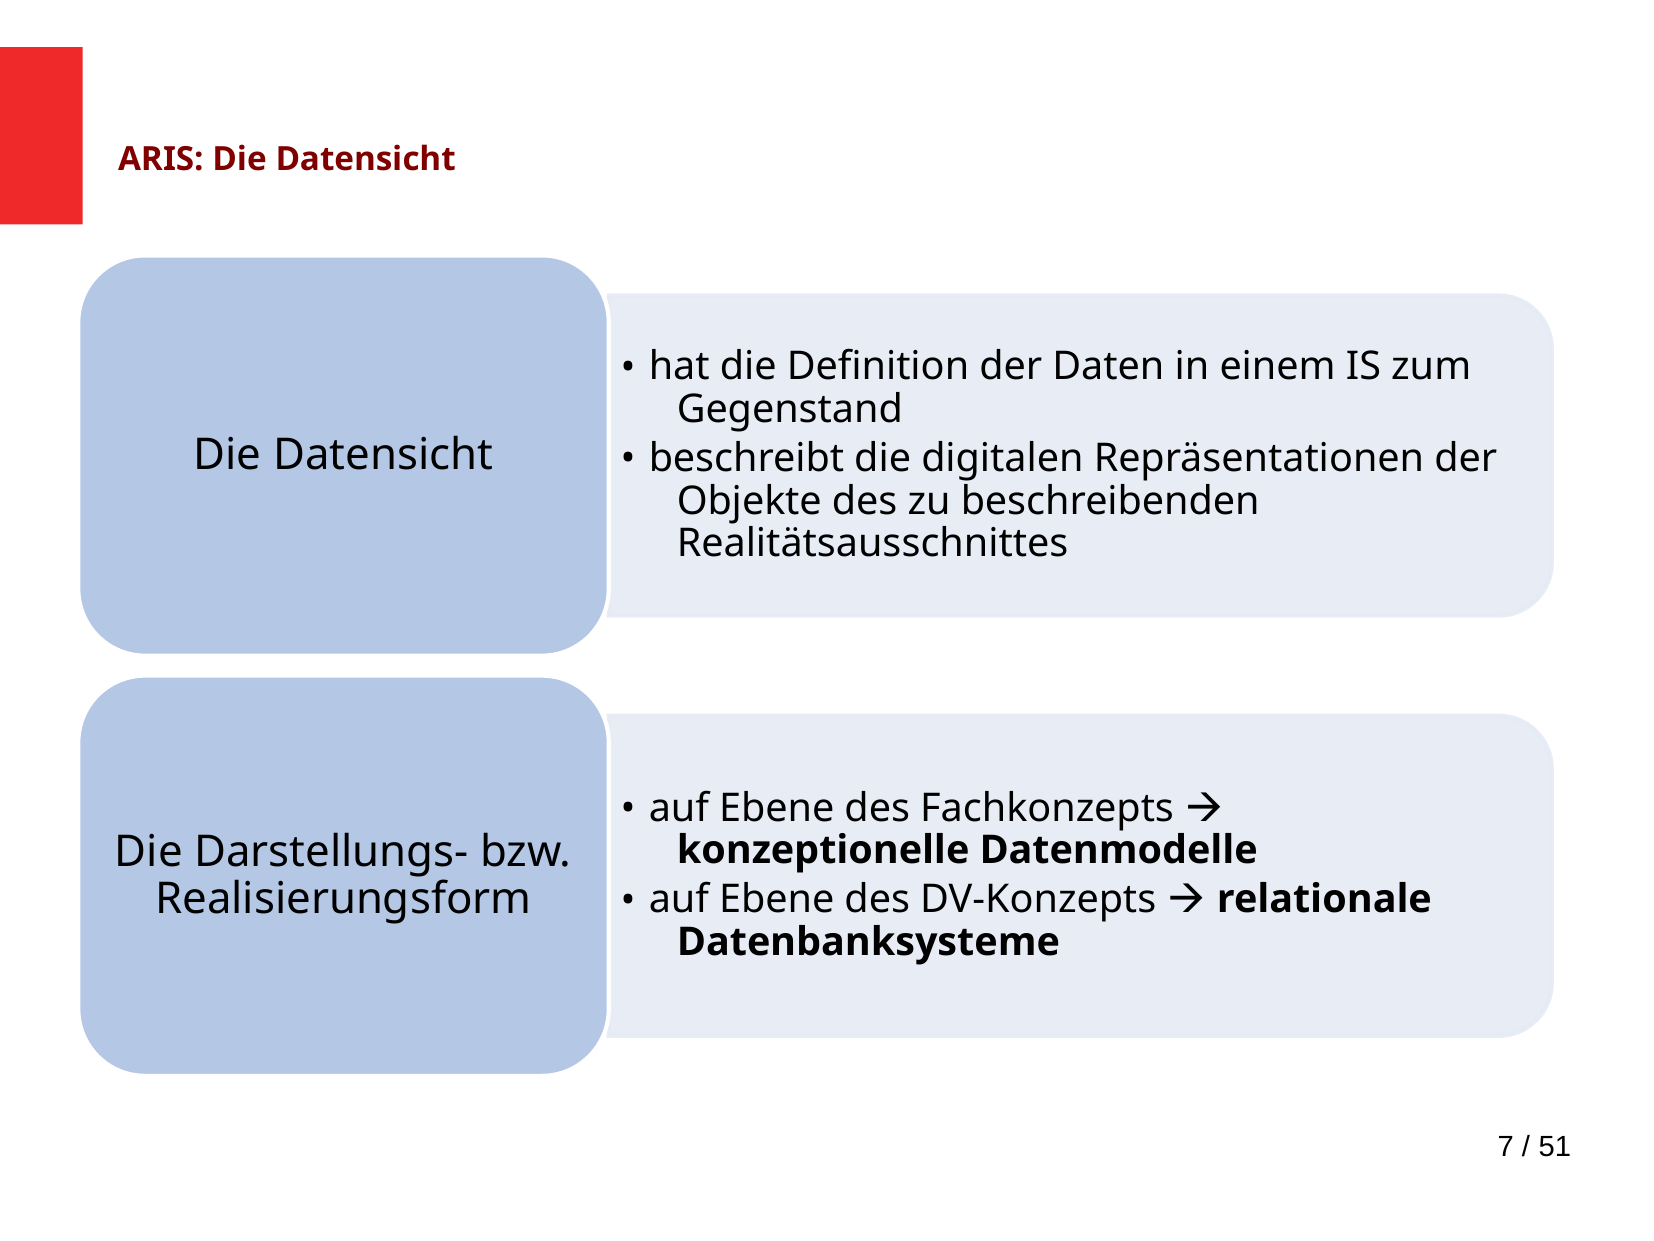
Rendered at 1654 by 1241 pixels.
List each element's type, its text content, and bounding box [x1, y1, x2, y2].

text_box auf Ebene des Fachkonzepts  konzeptionelle Datenmodelle auf Ebene des DV-Konzepts  relationale Datenbanksysteme [608, 715, 1552, 1036]
text_box Die Darstellungs- bzw. Realisierungsform [78, 675, 609, 1076]
text_box hat die Definition der Daten in einem IS zum Gegenstand beschreibt die digitalen Repräsentationen der Objekte des zu beschreibenden Realitätsausschnittes [608, 295, 1552, 616]
text_box Die Datensicht [78, 255, 609, 656]
title ARIS: Die Datensicht [118, 49, 1571, 178]
